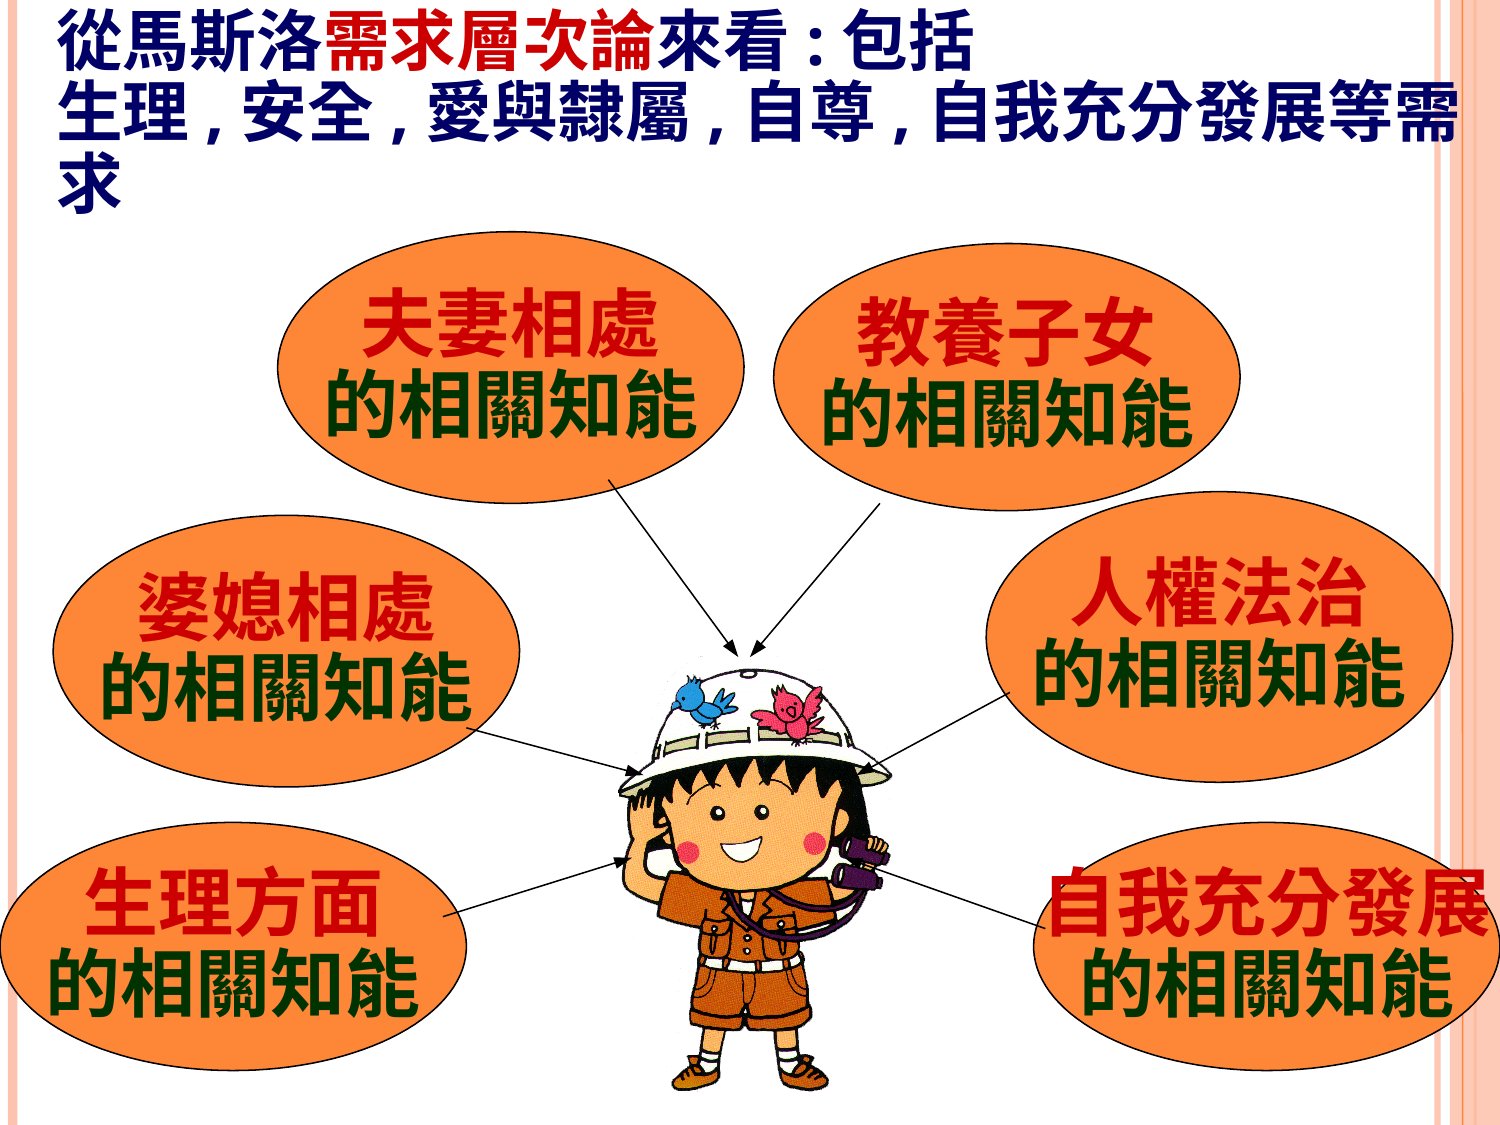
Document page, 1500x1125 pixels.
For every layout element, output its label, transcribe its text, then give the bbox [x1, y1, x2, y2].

text_box 自我充分發展 的相關知能 [1061, 885, 1097, 892]
text_box 生理方面 的相關知能 [0, 822, 467, 1071]
text_box 人權法治 的相關知能 [986, 491, 1453, 783]
text_box 夫妻相處 的相關知能 [277, 231, 745, 504]
text_box 自我充分發展 的相關知能 [1061, 917, 1097, 925]
text_box 自我充分發展 的相關知能 [1061, 901, 1097, 908]
text_box 婆媳相處 的相關知能 [53, 515, 520, 787]
text_box 從馬斯洛需求層次論來看:包括 生理,安全,愛與隸屬,自尊,自我充分發展等需求 [41, 0, 1500, 159]
picture [596, 657, 922, 1125]
text_box 教養子女 的相關知能 [773, 243, 1241, 511]
text_box 自我充分發展 的相關知能 [1033, 822, 1500, 1071]
